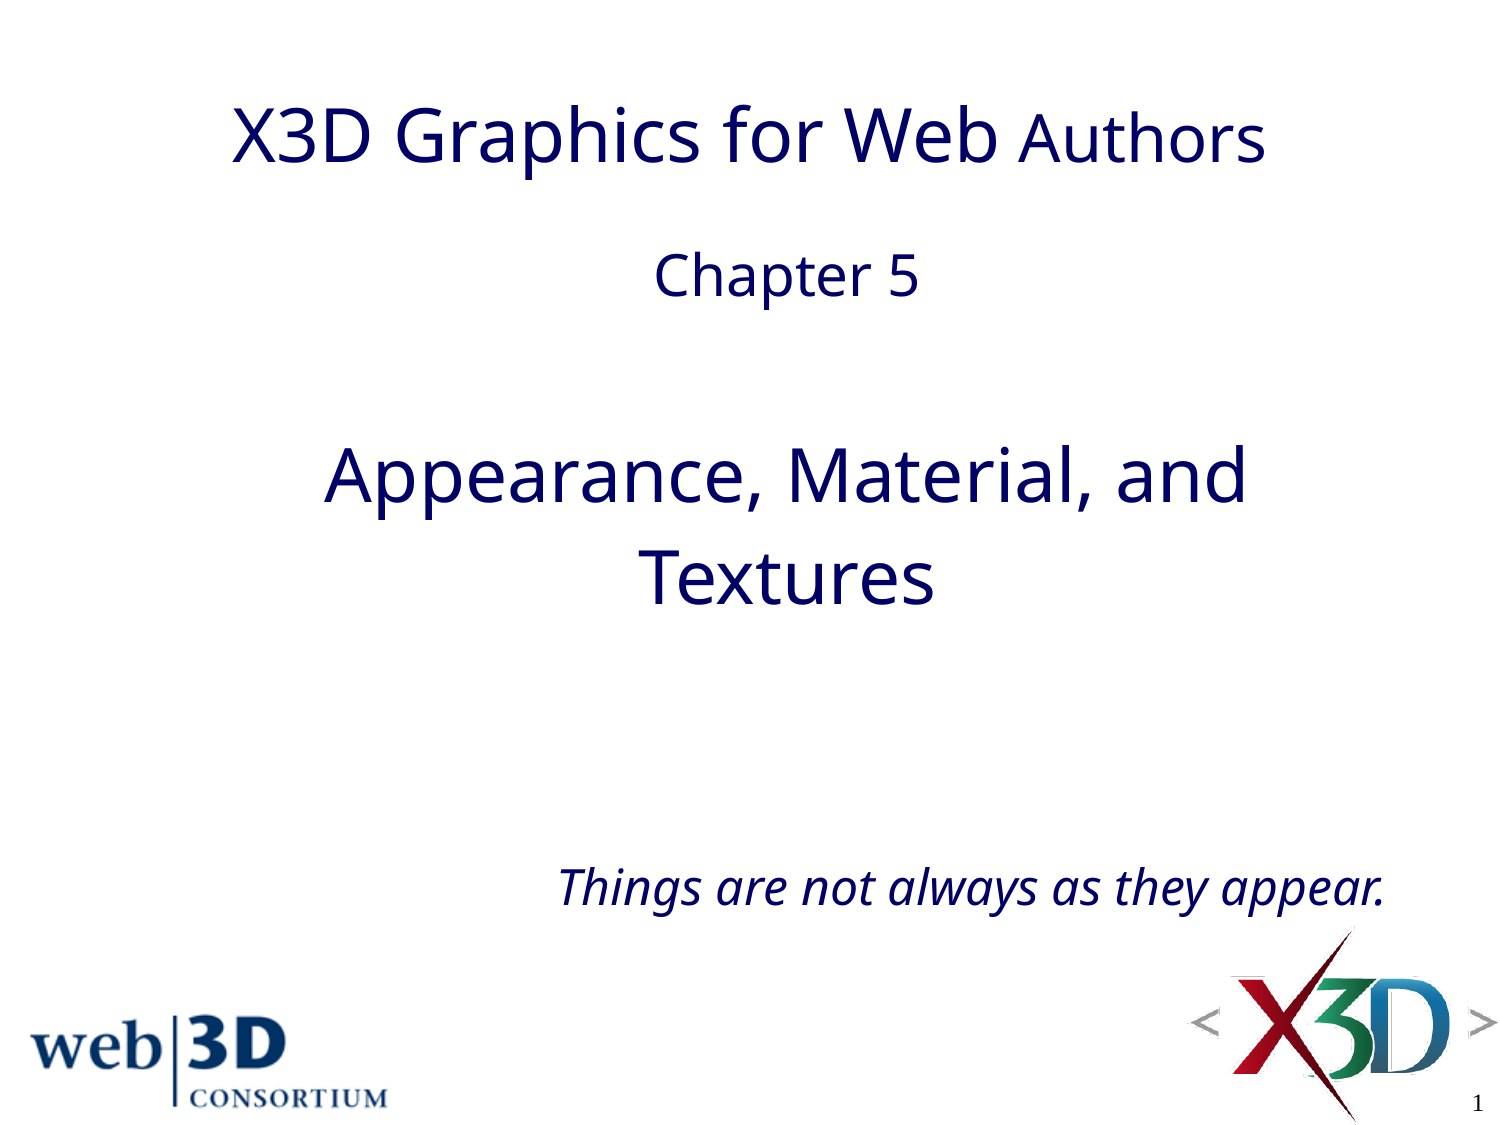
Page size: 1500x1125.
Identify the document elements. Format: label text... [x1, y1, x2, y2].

picture [1187, 926, 1500, 1125]
picture [12, 998, 413, 1118]
title X3D Graphics for Web Authors [112, 29, 1388, 233]
subtitle Chapter 5 Appearance, Material, and Textures Things are not always as they appear. [112, 237, 1388, 1001]
